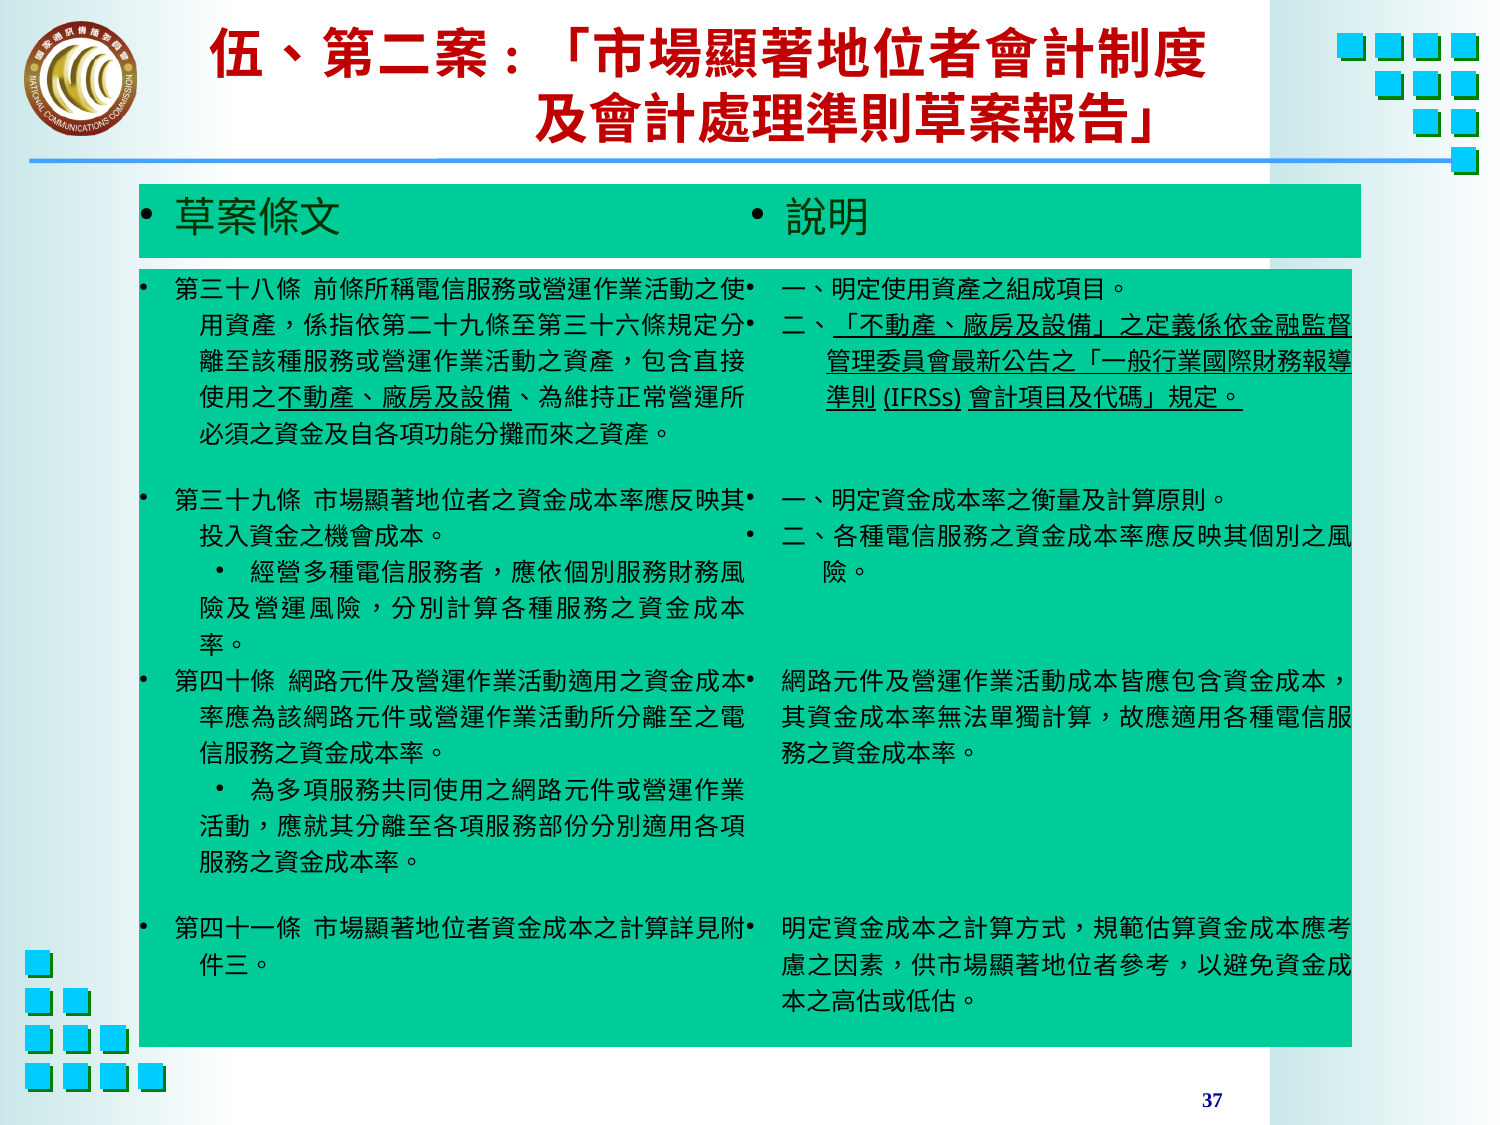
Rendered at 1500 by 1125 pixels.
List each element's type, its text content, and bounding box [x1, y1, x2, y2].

table_cell 第四十條 網路元件及營運作業活動適用之資金成本率應為該網路元件或營運作業活動所分離至之電信服務之資金成本率。 為多項服務共同使用之網路元件或營運作業活動，應就其分離至各項服務部份分別適用各項服務之資金成本率。 [139, 661, 746, 909]
table_cell 第三十九條 市場顯著地位者之資金成本率應反映其投入資金之機會成本。 經營多種電信服務者，應依個別服務財務風險及營運風險，分別計算各種服務之資金成本率。 [139, 480, 746, 661]
table_cell 明定資金成本之計算方式，規範估算資金成本應考慮之因素，供市場顯著地位者參考，以避免資金成本之高估或低估。 [746, 909, 1352, 1047]
title 伍、第二案:「市場顯著地位者會計制度及會計處理準則草案報告」 [194, 7, 1223, 161]
table_header 第三十八條 前條所稱電信服務或營運作業活動之使用資產，係指依第二十九條至第三十六條規定分離至該種服務或營運作業活動之資產，包含直接使用之不動產、廠房及設備、為維持正常營運所必須之資金及自各項功能分攤而來之資產。 [139, 269, 746, 480]
table_header 說明 [750, 184, 1361, 258]
table_cell 第四十一條 市場顯著地位者資金成本之計算詳見附件三。 [139, 909, 746, 1047]
table_cell 網路元件及營運作業活動成本皆應包含資金成本，其資金成本率無法單獨計算，故應適用各種電信服務之資金成本率。 [746, 661, 1352, 909]
table_header 草案條文 [139, 184, 750, 258]
table_header 一、明定使用資產之組成項目。 二、「不動產、廠房及設備」之定義係依金融監督管理委員會最新公告之「一般行業國際財務報導準則(IFRSs)會計項目及代碼」規定。 [746, 269, 1352, 480]
table_cell 一、明定資金成本率之衡量及計算原則。 二、各種電信服務之資金成本率應反映其個別之風險。 [746, 480, 1352, 661]
